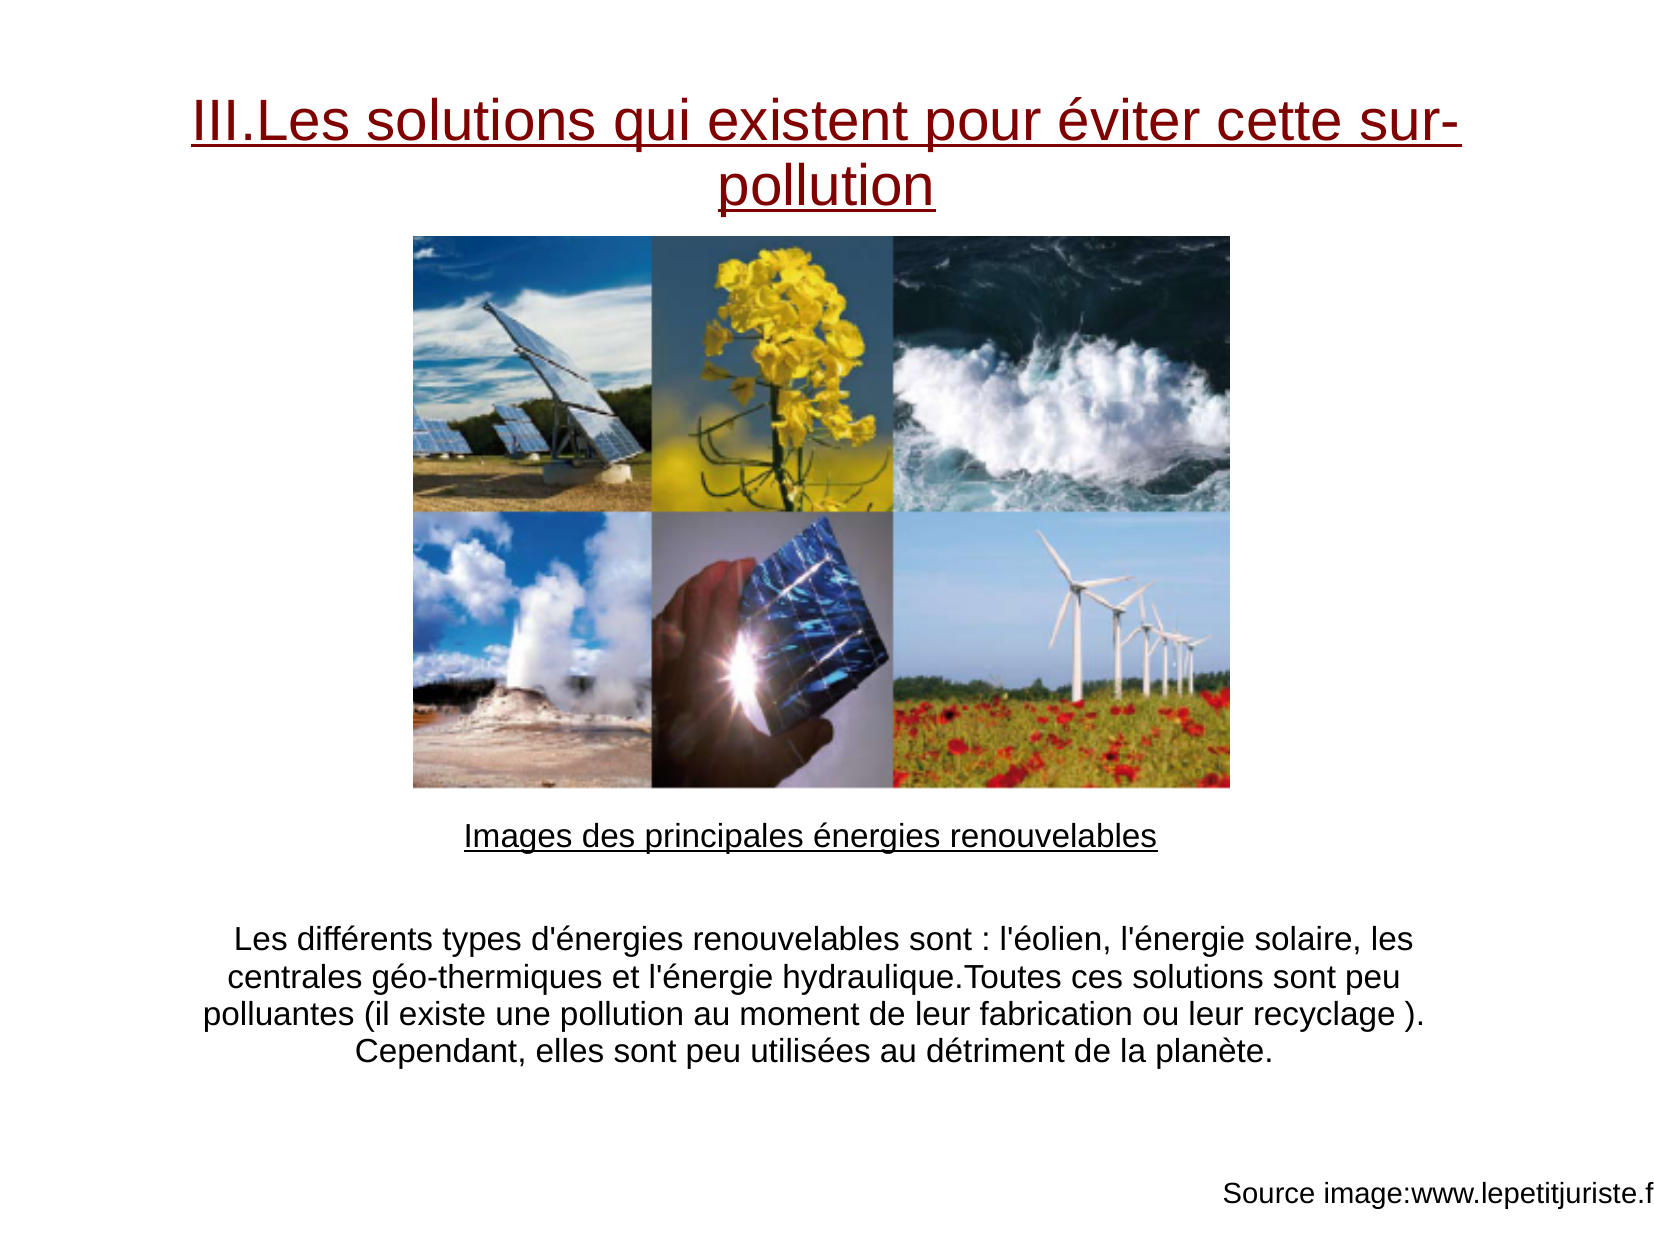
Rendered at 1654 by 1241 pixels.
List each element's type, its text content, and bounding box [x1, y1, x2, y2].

picture [413, 236, 1230, 795]
text_box Les différents types d'énergies renouvelables sont : l'éolien, l'énergie solaire, les centrales géo-thermiques et l'énergie hydraulique.Toutes ces solutions sont peu polluantes (il existe une pollution au moment de leur fabrication ou leur recyclage ). Cependant, elles sont peu utilisées au détriment de la planète. [153, 909, 1477, 1083]
text_box Images des principales énergies renouvelables [448, 810, 1193, 863]
title III.Les solutions qui existent pour éviter cette sur-pollution [82, 49, 1571, 257]
text_box Source image:www.lepetitjuriste.fr [1207, 1169, 1654, 1217]
